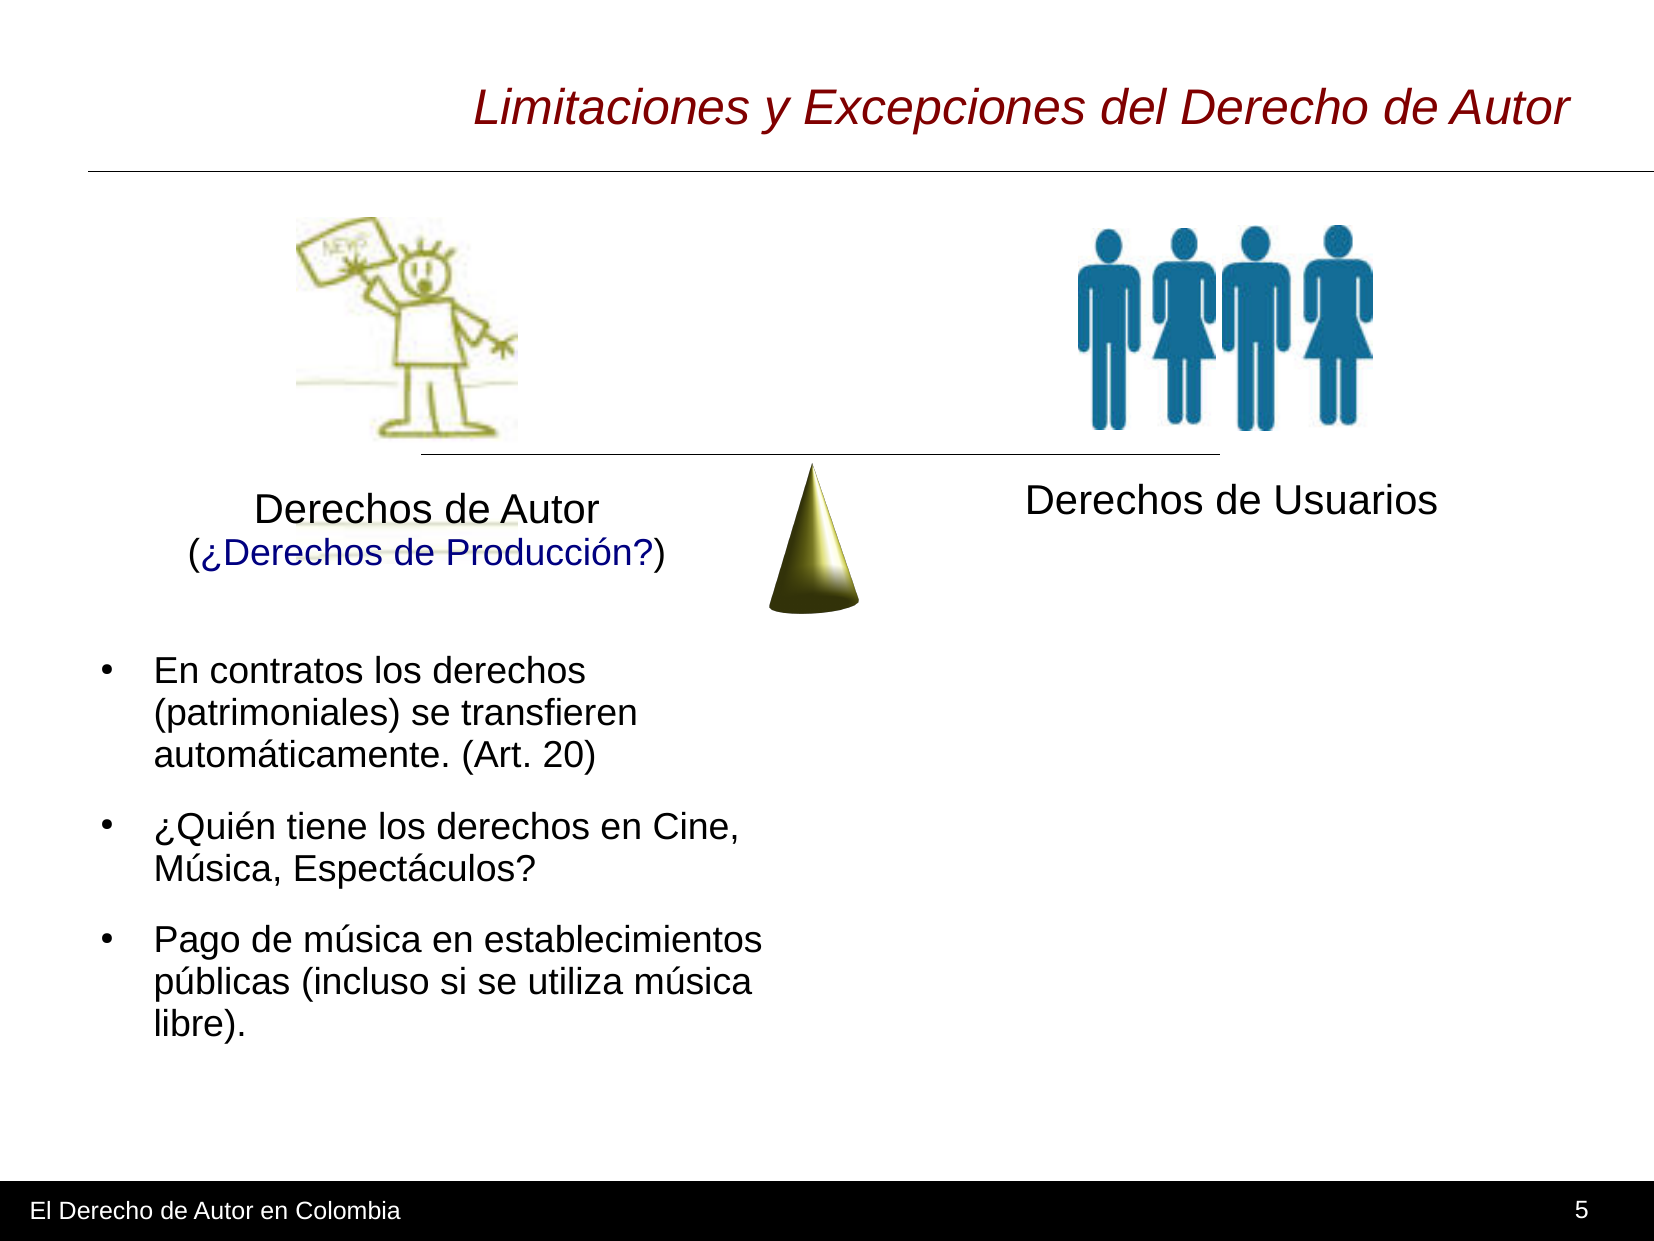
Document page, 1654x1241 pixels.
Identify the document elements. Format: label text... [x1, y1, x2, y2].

picture [1078, 228, 1216, 430]
title Limitaciones y Excepciones del Derecho de Autor [82, 67, 1571, 148]
text_box Derechos de Usuarios [1010, 469, 1454, 531]
picture [296, 217, 518, 478]
picture [1222, 225, 1373, 431]
list En contratos los derechos (patrimoniales) se transfieren automáticamente. (Art. 20) ¿Quién tiene los derechos en Cine, Música, Espectáculos? Pago de música en establecimientos públicas (incluso si se utiliza música libre). [82, 649, 809, 1152]
text_box Derechos de Autor (¿Derechos de Producción?) [172, 478, 681, 582]
